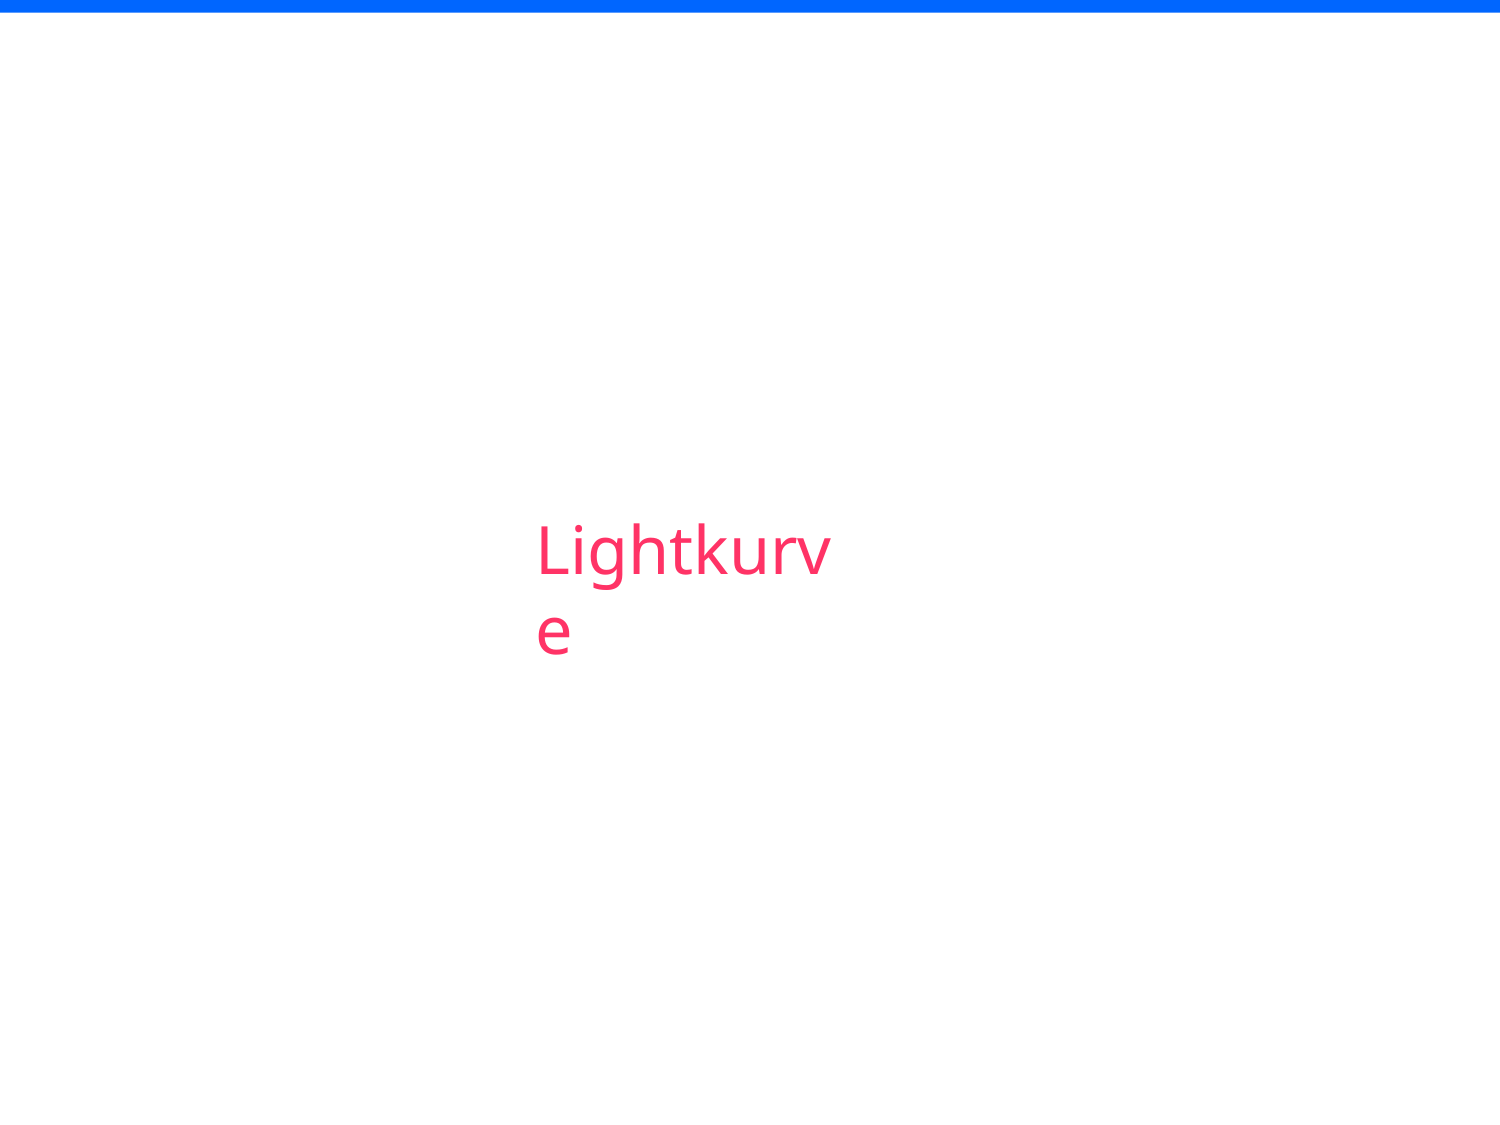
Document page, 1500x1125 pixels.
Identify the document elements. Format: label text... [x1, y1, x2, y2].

text_box Lightkurve [520, 500, 863, 601]
